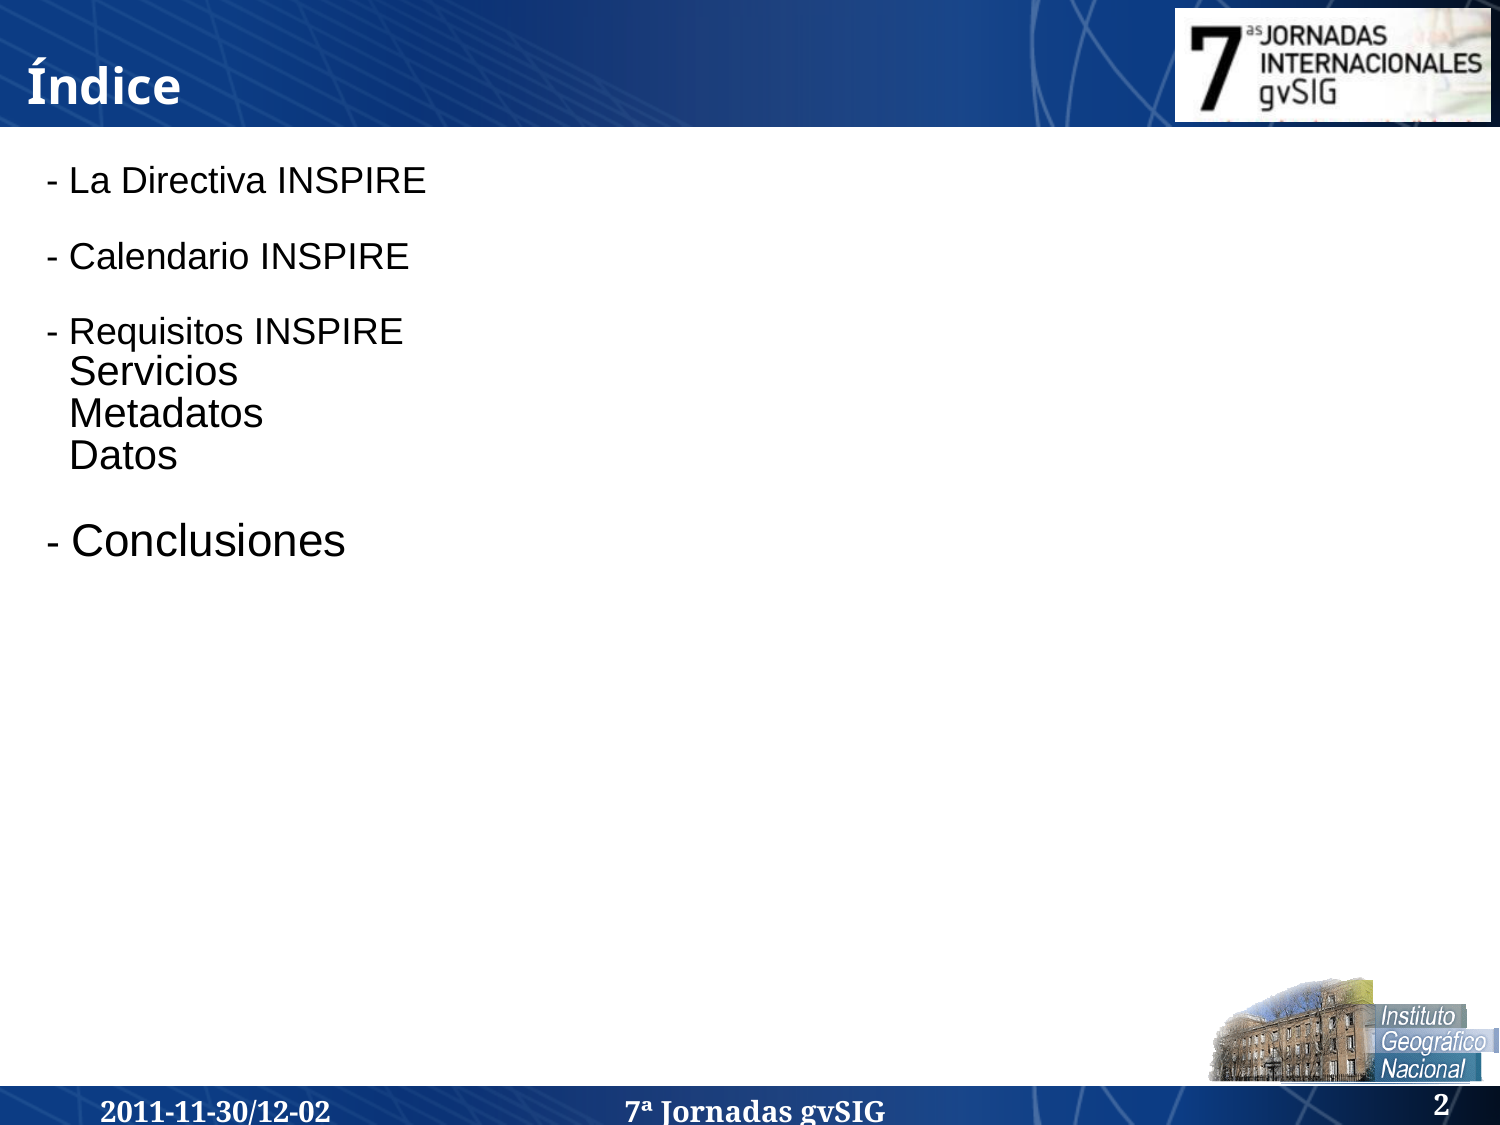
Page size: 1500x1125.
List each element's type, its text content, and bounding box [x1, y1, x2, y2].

text_box - La Directiva INSPIRE - Calendario INSPIRE - Requisitos INSPIRE Servicios Metadatos Datos - Conclusiones [31, 156, 1132, 1034]
text_box Índice [0, 43, 1275, 107]
picture [0, 0, 1500, 127]
picture [0, 968, 1500, 1125]
